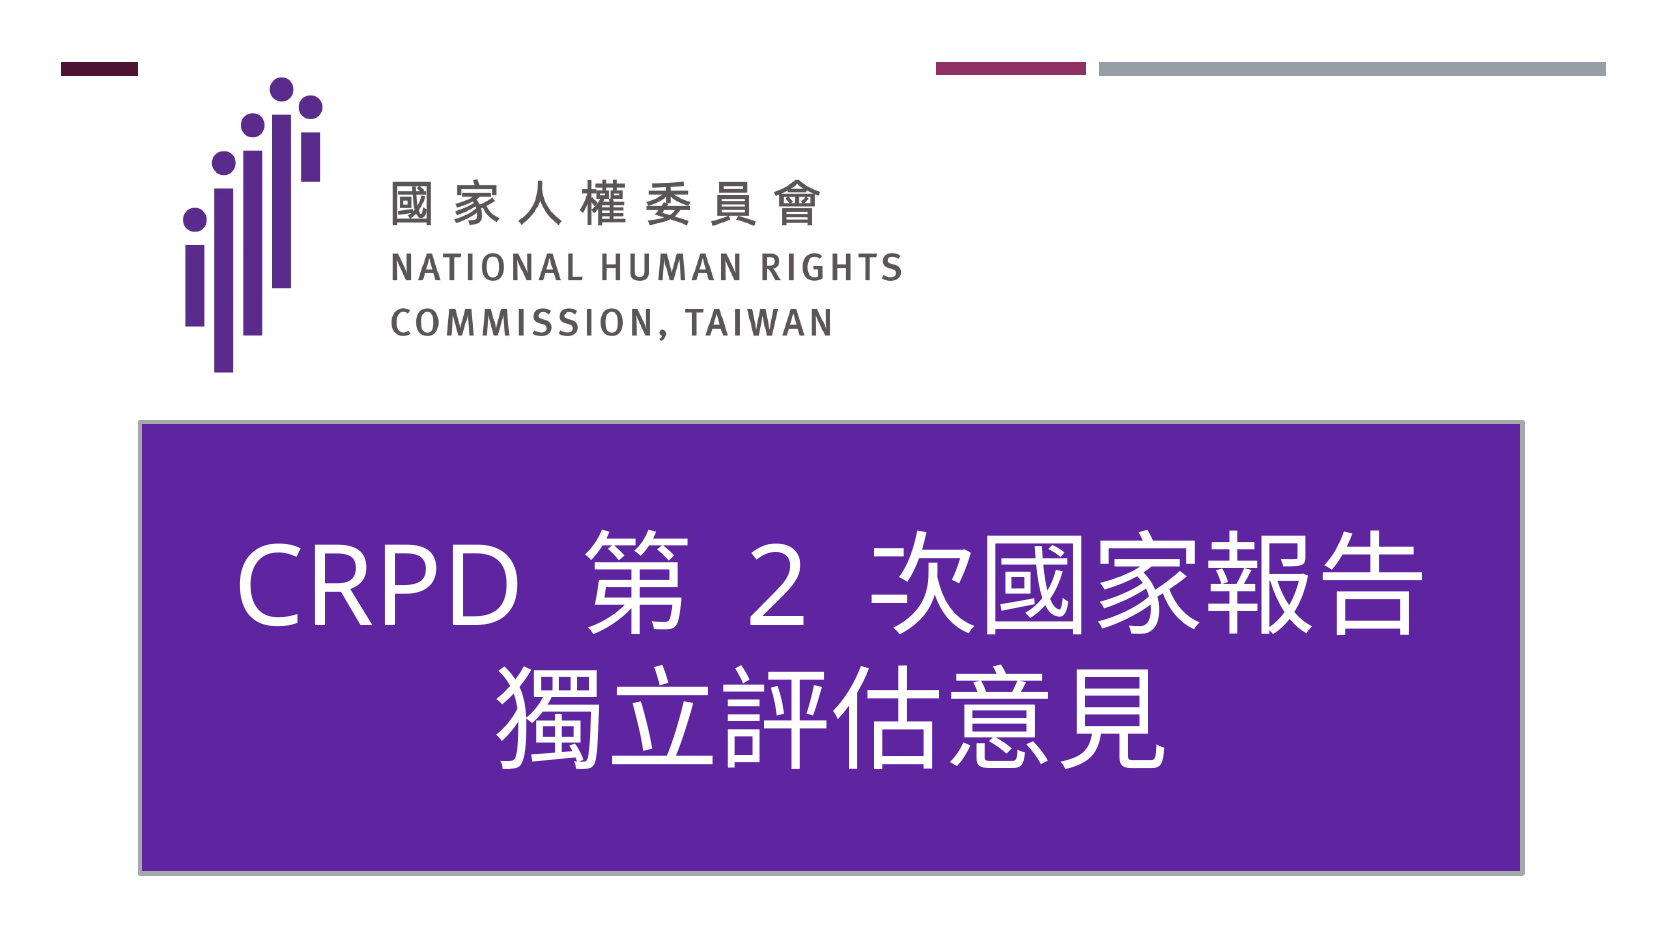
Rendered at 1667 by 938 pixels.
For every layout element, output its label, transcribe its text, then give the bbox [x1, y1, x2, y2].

subtitle CRPD 第 2 次國家報告 獨立評估意見 [139, 421, 1523, 874]
picture [138, 43, 936, 416]
